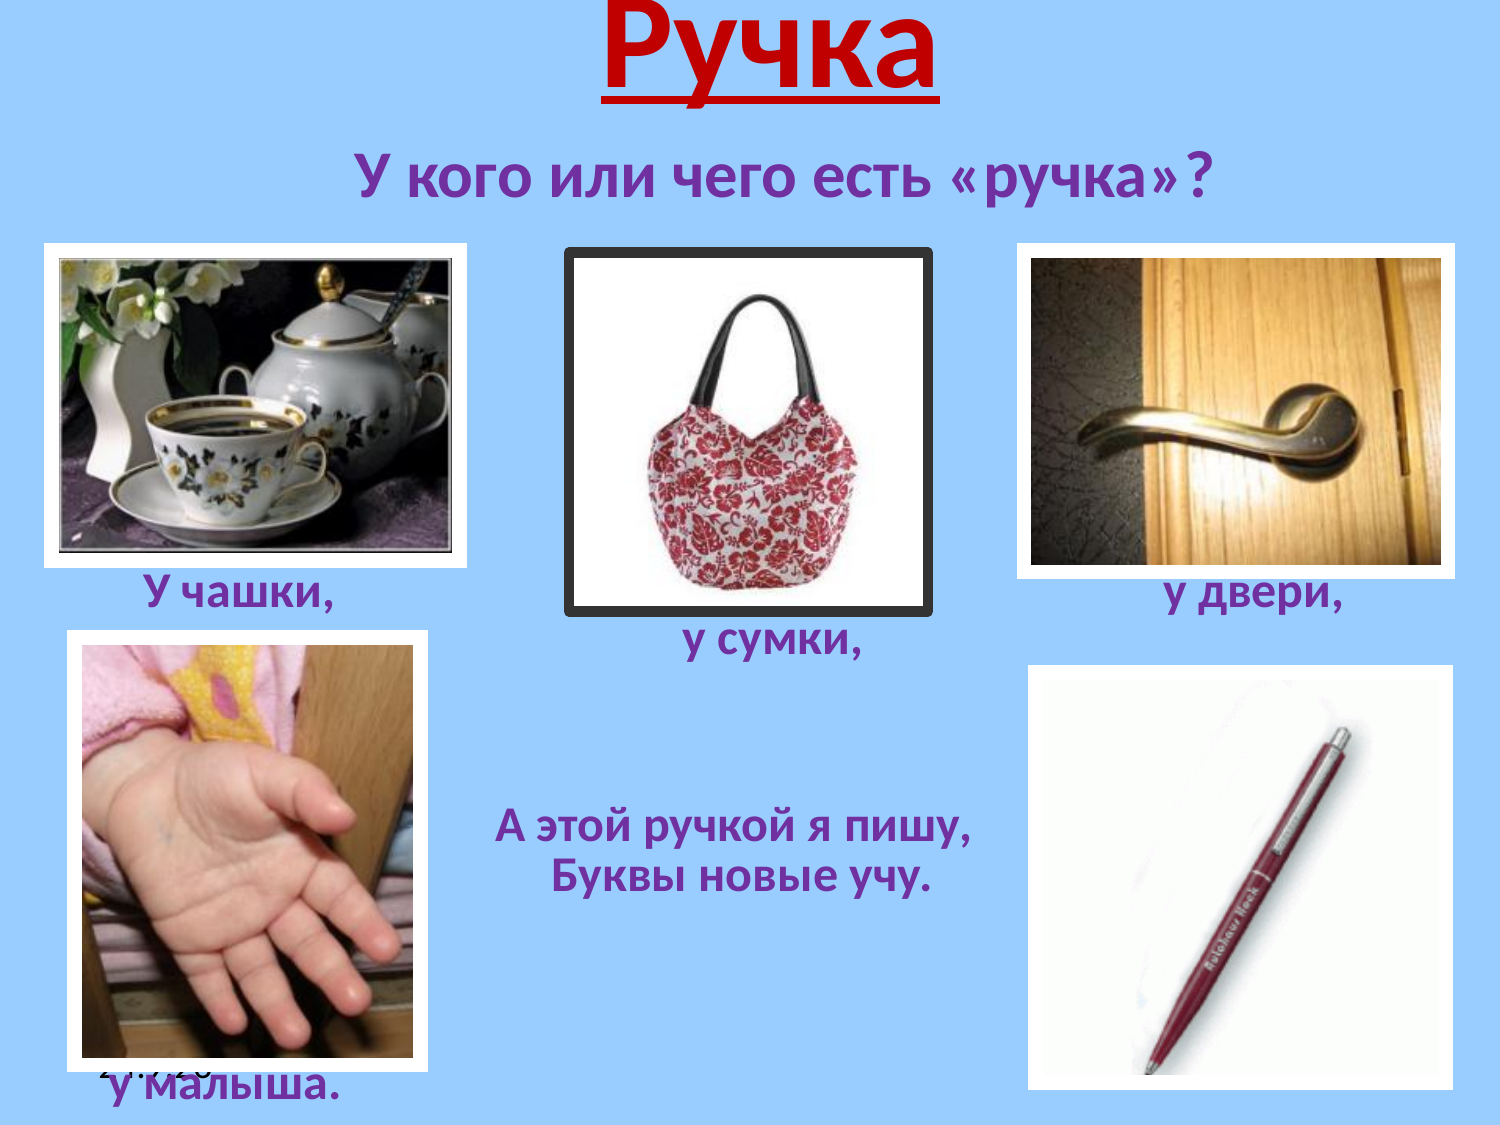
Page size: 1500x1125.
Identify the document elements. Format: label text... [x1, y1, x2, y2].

picture [82, 644, 414, 1058]
text_box у малыша. [93, 1054, 516, 1125]
text_box У кого или чего есть «ручка»? [339, 140, 1407, 237]
picture [58, 257, 453, 554]
text_box у сумки, [667, 609, 891, 685]
text_box А этой ручкой я пишу, Буквы новые учу. [480, 796, 1020, 934]
text_box Ручка [625, 11, 652, 42]
picture [574, 257, 923, 607]
text_box У чашки, [128, 562, 446, 639]
text_box Ручка [585, 0, 1325, 140]
picture [1042, 679, 1439, 1076]
picture [1031, 257, 1441, 565]
text_box у двери, [1148, 562, 1442, 639]
